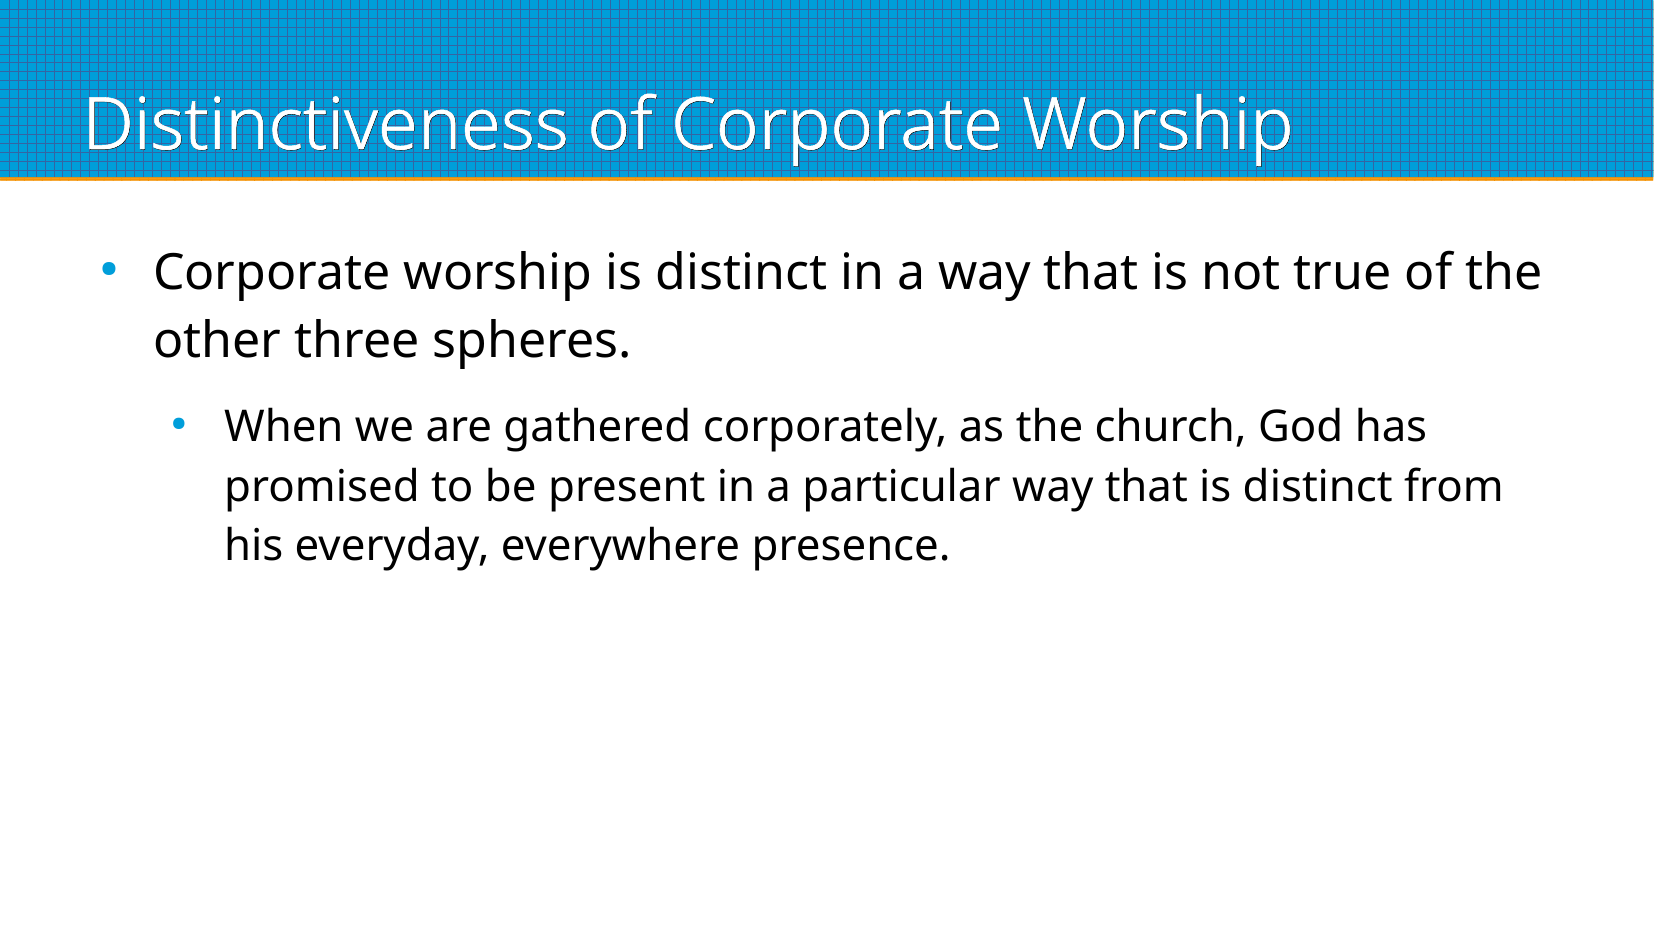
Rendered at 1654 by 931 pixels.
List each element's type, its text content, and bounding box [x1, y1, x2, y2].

title Distinctiveness of Corporate Worship [82, 14, 1571, 171]
list Corporate worship is distinct in a way that is not true of the other three spheres. When we are gathered corporately, as the church, God has promised to be present in a particular way that is distinct from his everyday, everywhere presence. [82, 236, 1563, 863]
